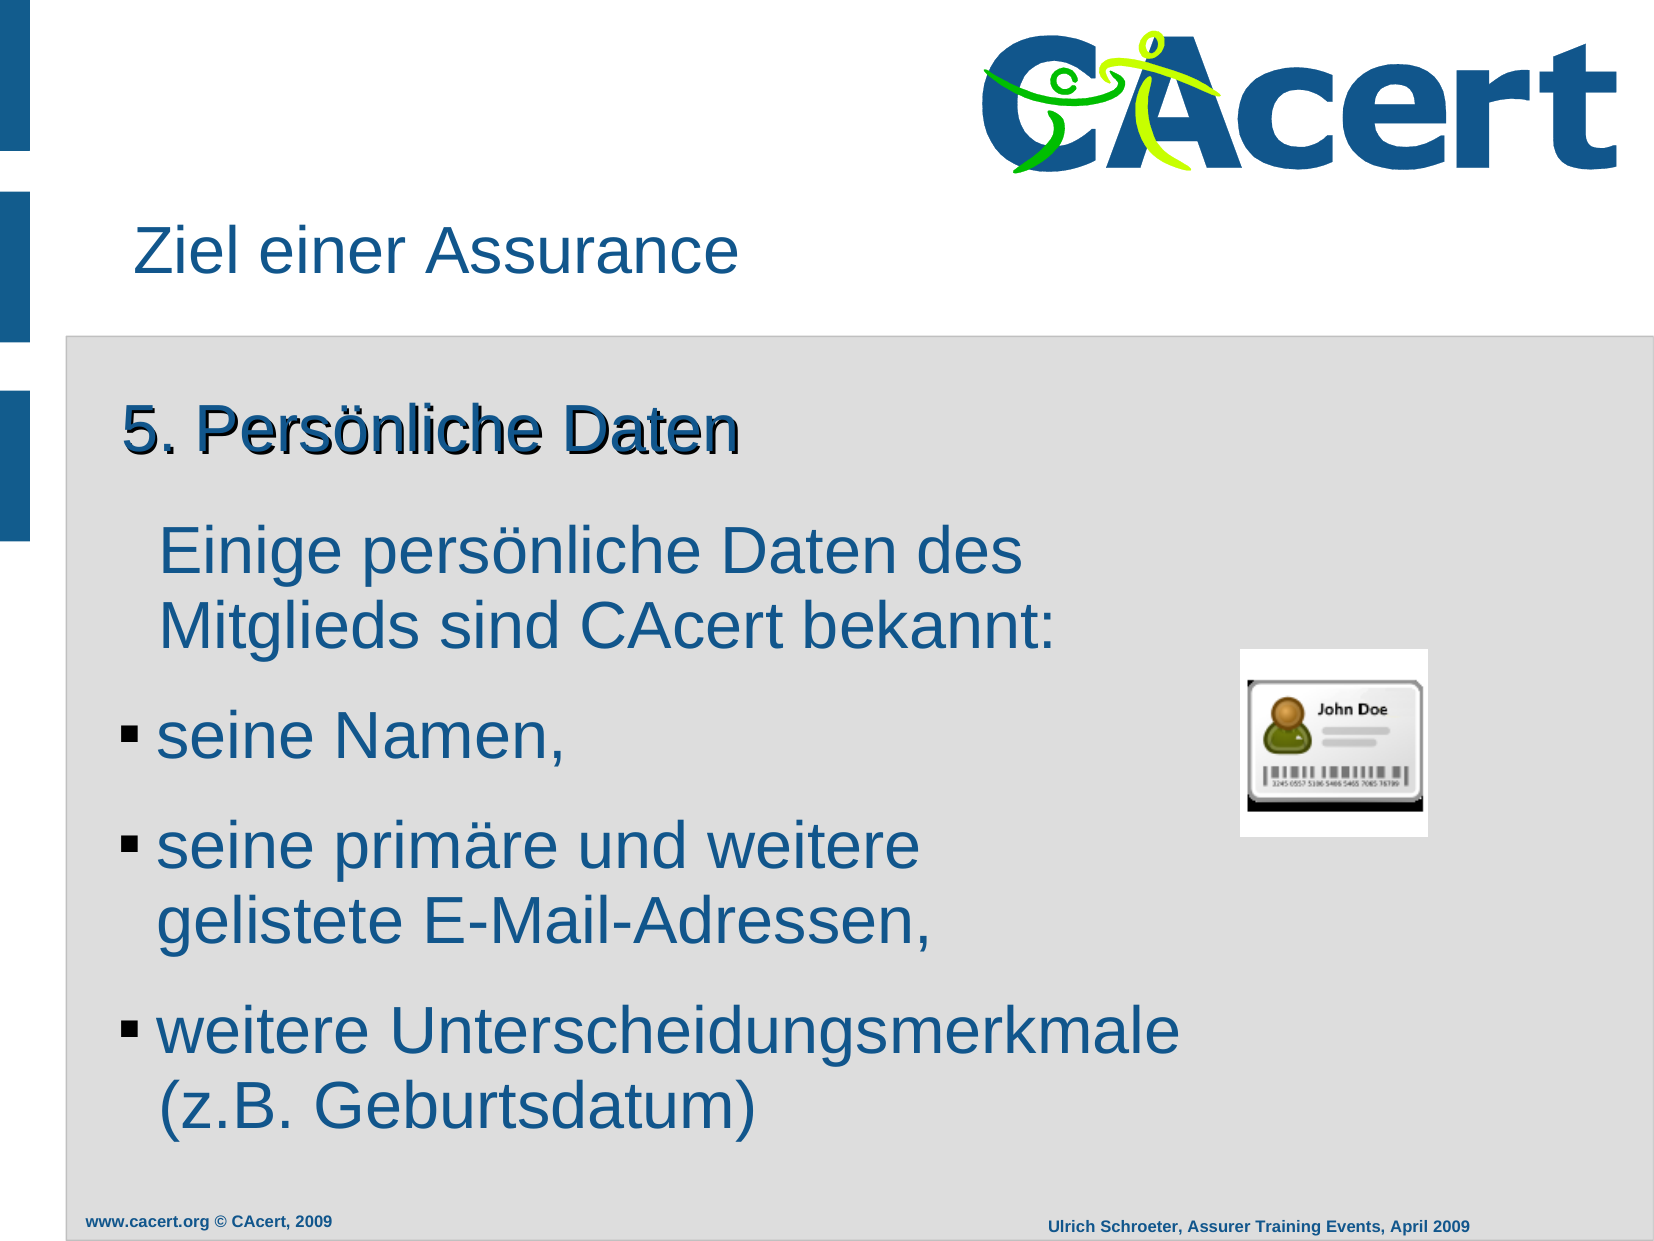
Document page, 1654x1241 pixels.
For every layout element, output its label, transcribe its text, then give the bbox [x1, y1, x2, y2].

picture [1240, 649, 1428, 838]
text_box 5. Persönliche Daten Einige persönliche Daten des Mitglieds sind CAcert bekannt: seine Namen, seine primäre und weitere gelistete E-Mail-Adressen, weitere Unterscheidungsmerkmale (z.B. Geburtsdatum) [106, 383, 1198, 1151]
text_box Ziel einer Assurance [118, 191, 756, 296]
